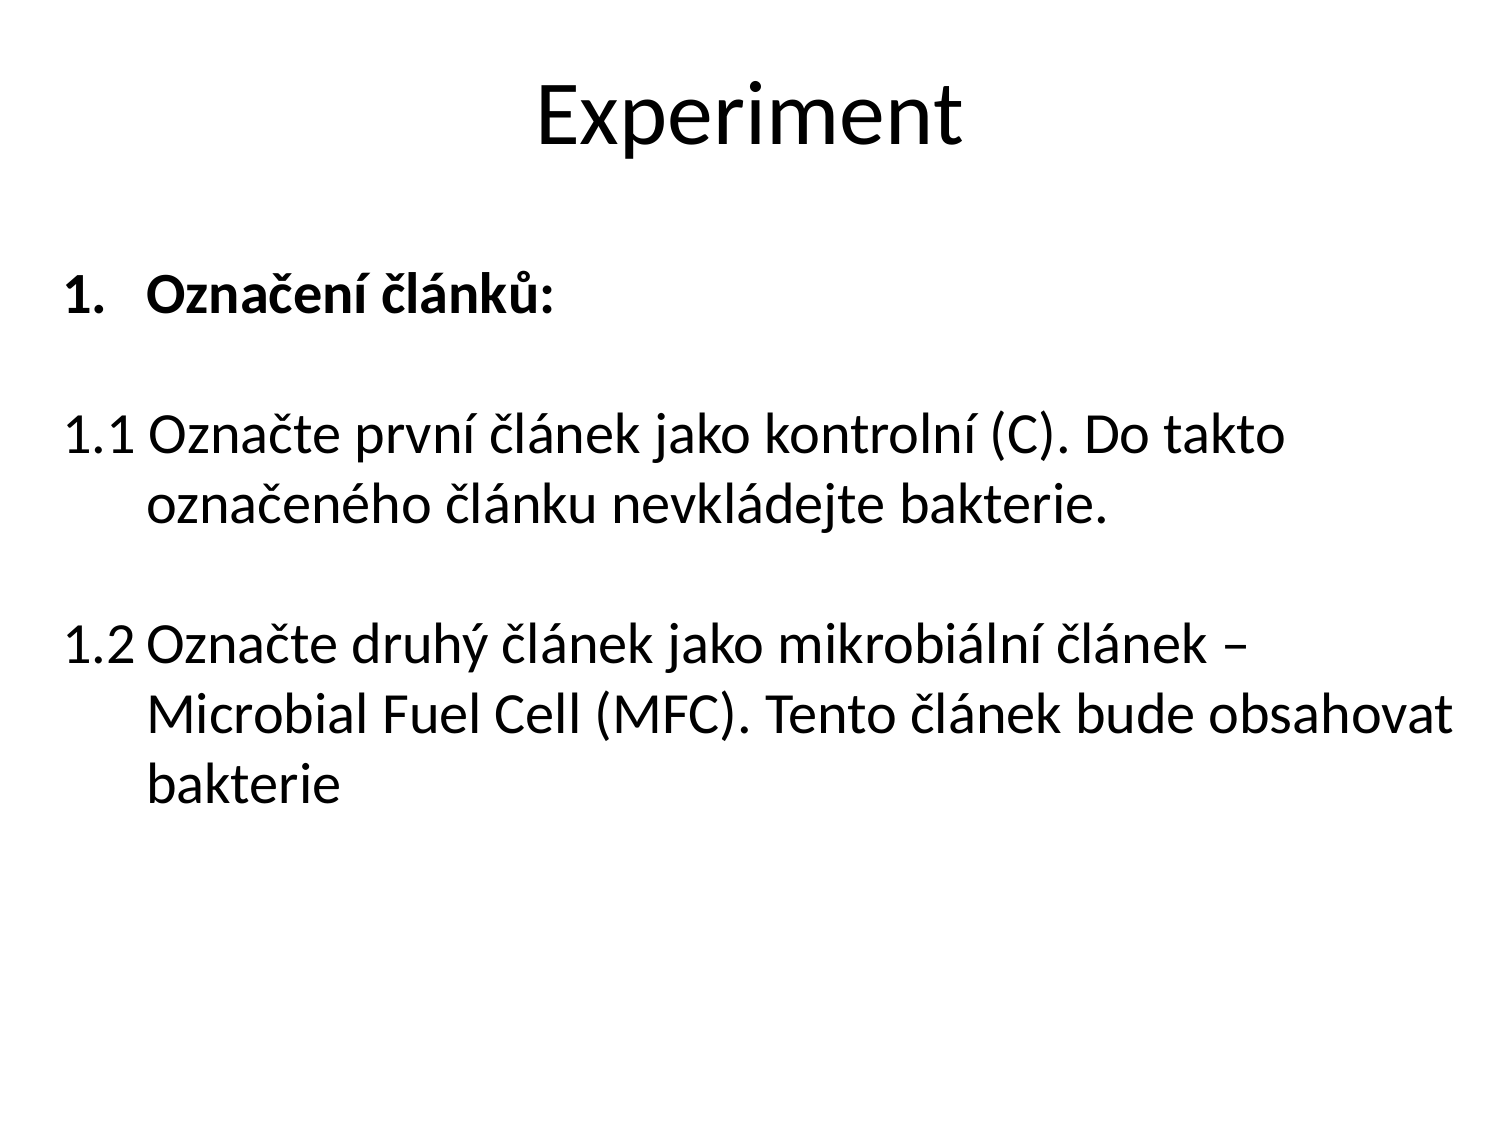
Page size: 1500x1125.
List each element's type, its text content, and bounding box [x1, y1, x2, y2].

title Experiment [75, 45, 1426, 161]
text_box 1. Označení článků: 1.1 Označte první článek jako kontrolní (C). Do takto označeného článku nevkládejte bakterie. 1.2 Označte druhý článek jako mikrobiální článek – Microbial Fuel Cell (MFC). Tento článek bude obsahovat bakterie [47, 248, 1495, 894]
